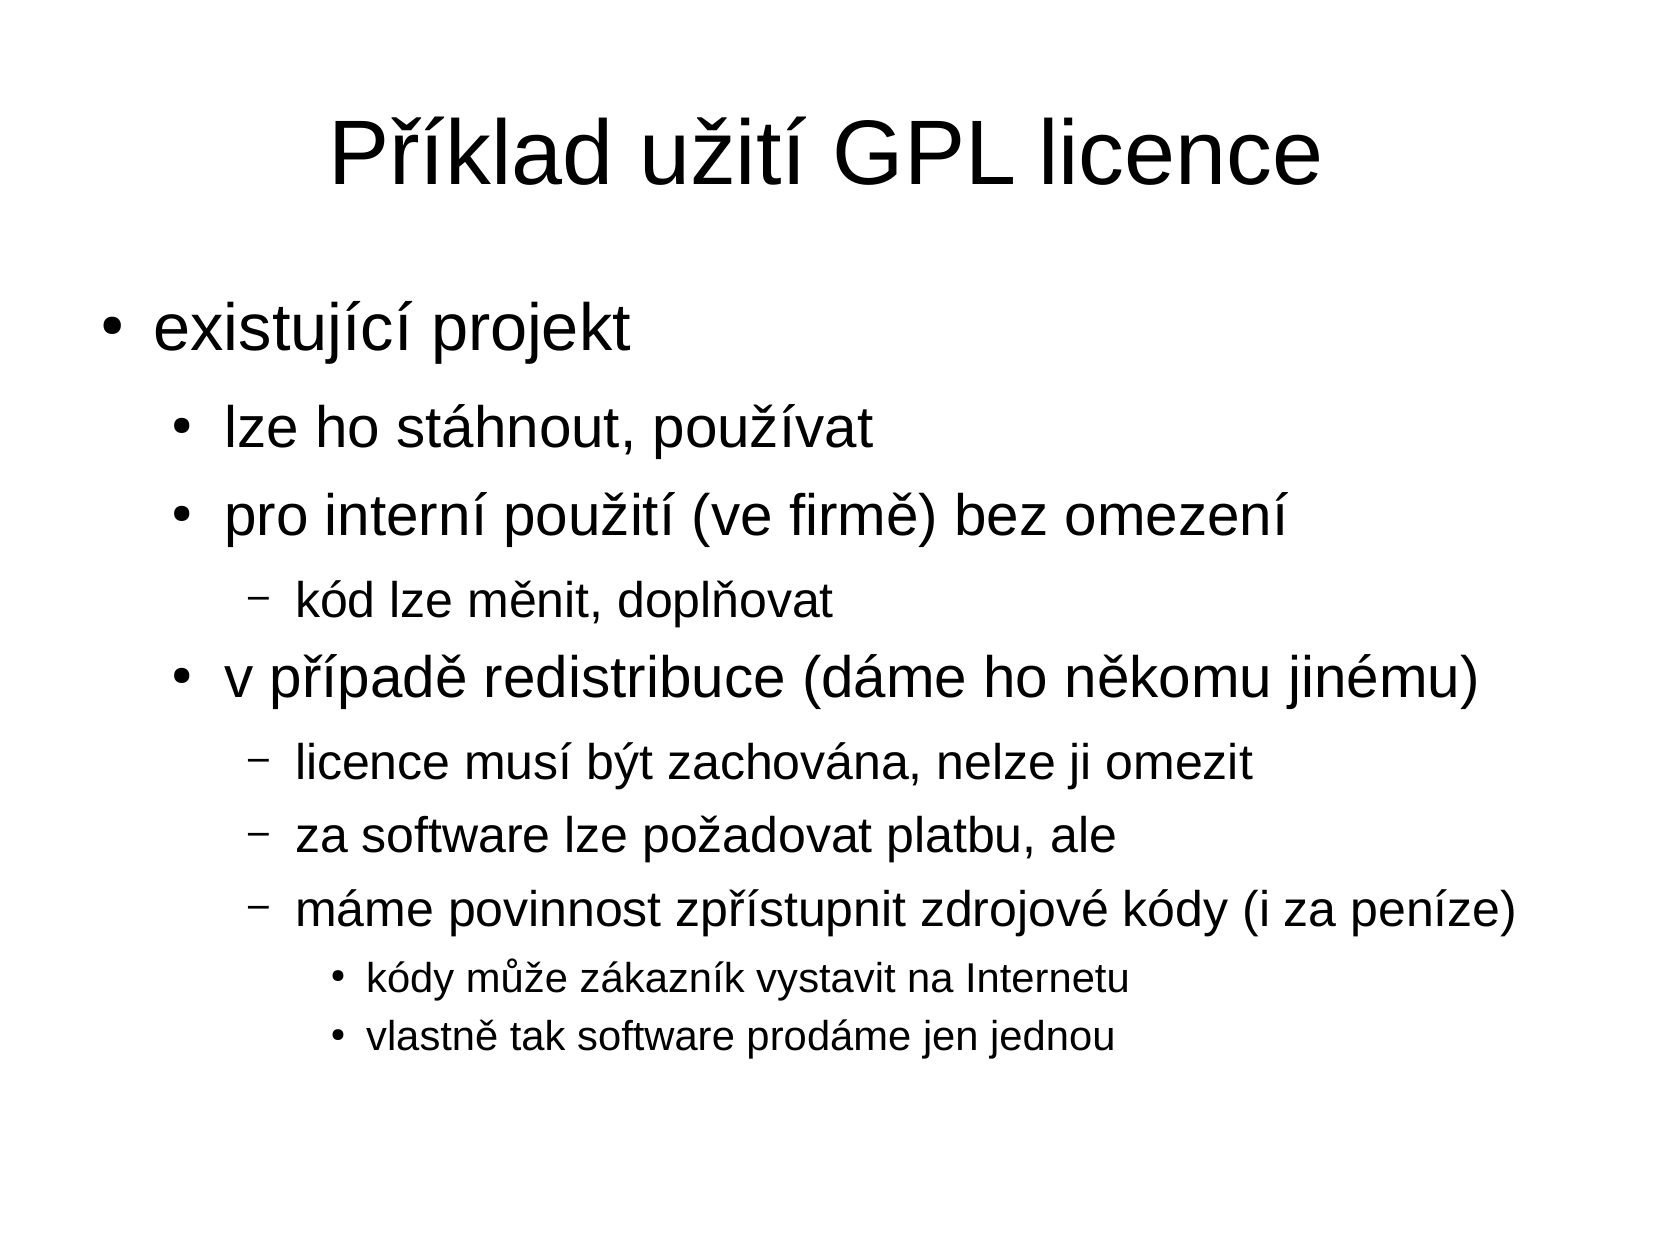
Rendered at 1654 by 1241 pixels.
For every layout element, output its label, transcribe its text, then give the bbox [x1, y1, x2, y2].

title Příklad užití GPL licence [82, 49, 1571, 257]
list existující projekt lze ho stáhnout, používat pro interní použití (ve firmě) bez omezení kód lze měnit, doplňovat v případě redistribuce (dáme ho někomu jinému) licence musí být zachována, nelze ji omezit za software lze požadovat platbu, ale máme povinnost zpřístupnit zdrojové kódy (i za peníze) kódy může zákazník vystavit na Internetu vlastně tak software prodáme jen jednou [82, 290, 1571, 1109]
